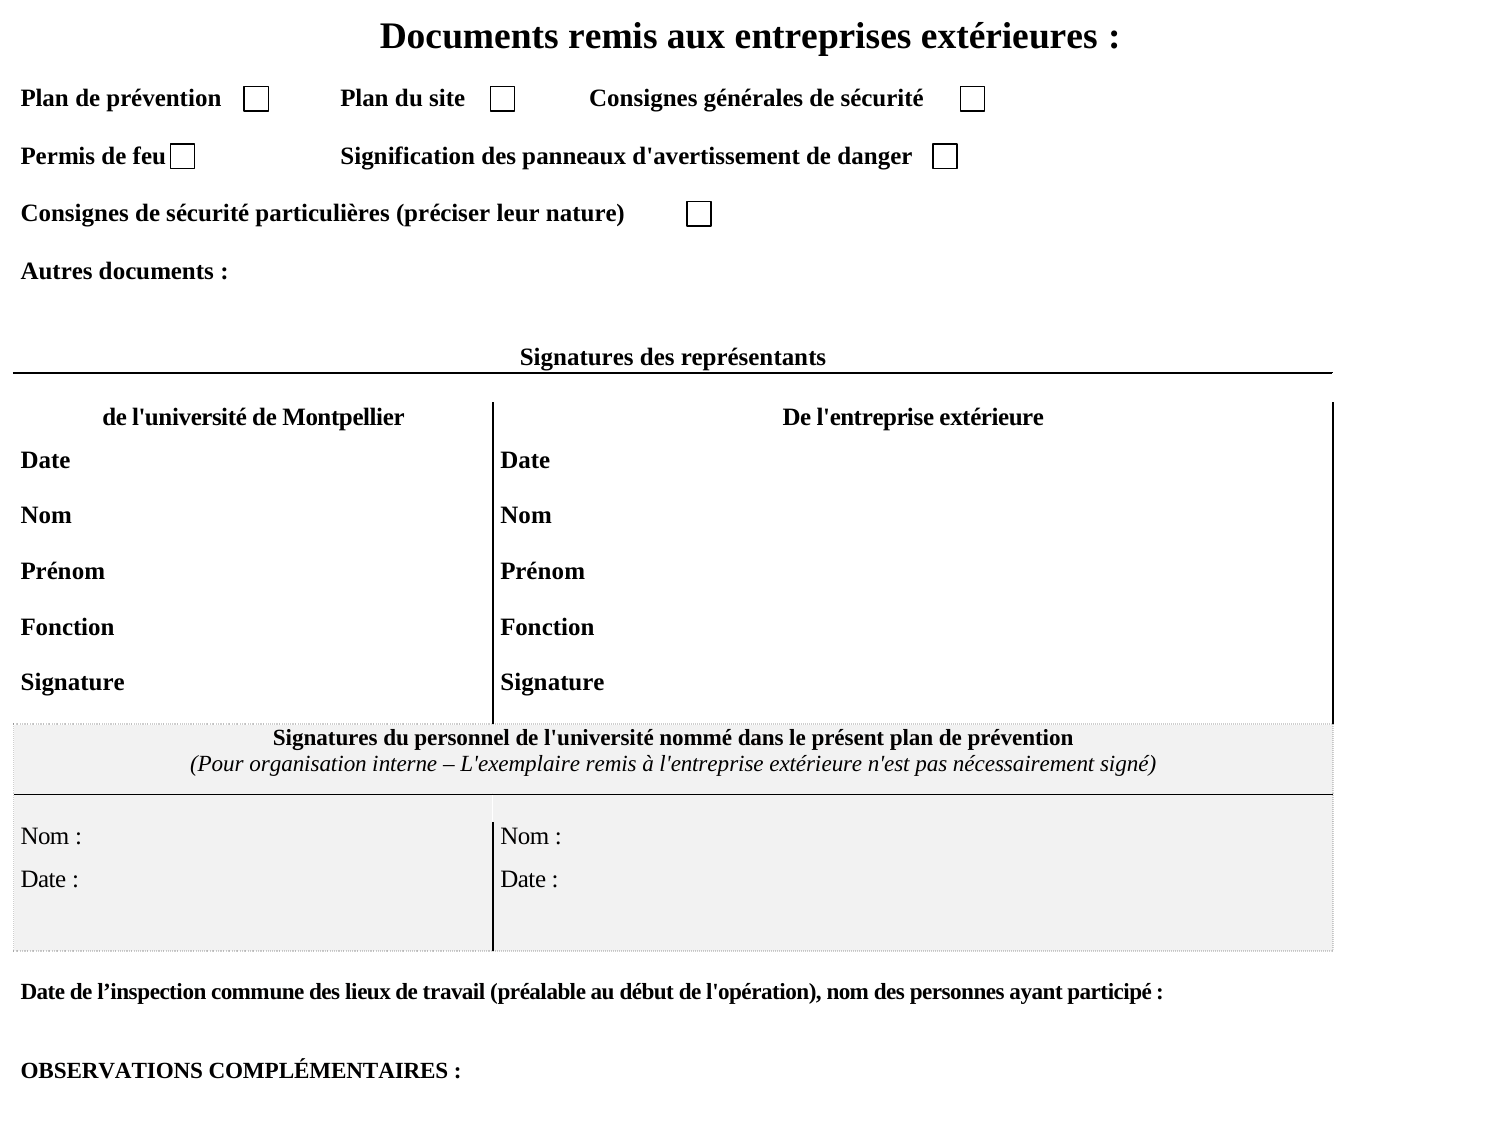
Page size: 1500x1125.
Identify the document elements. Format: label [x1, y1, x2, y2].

chart [12, 15, 1488, 1111]
